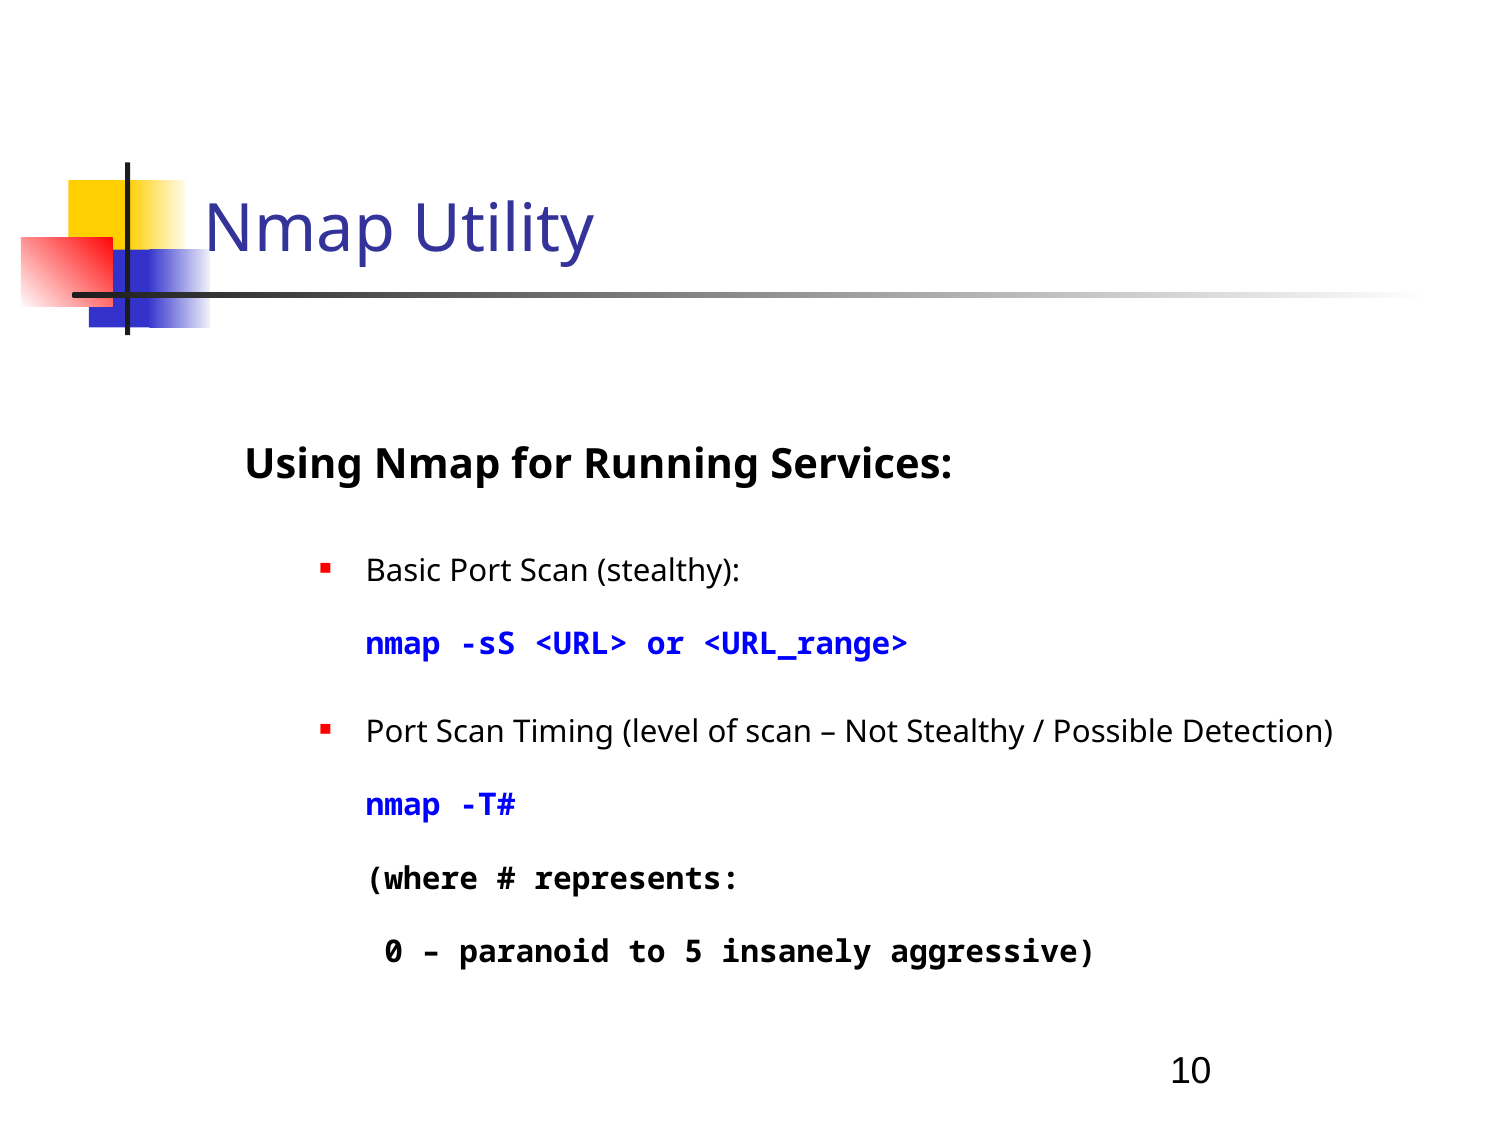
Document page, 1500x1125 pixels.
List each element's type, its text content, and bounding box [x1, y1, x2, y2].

title Nmap Utility [188, 35, 1468, 276]
list Using Nmap for Running Services: Basic Port Scan (stealthy): nmap -sS <URL> or <URL_range> Port Scan Timing (level of scan – Not Stealthy / Possible Detection) nmap -T# (where # represents: 0 – paranoid to 5 insanely aggressive) [229, 365, 1434, 1034]
